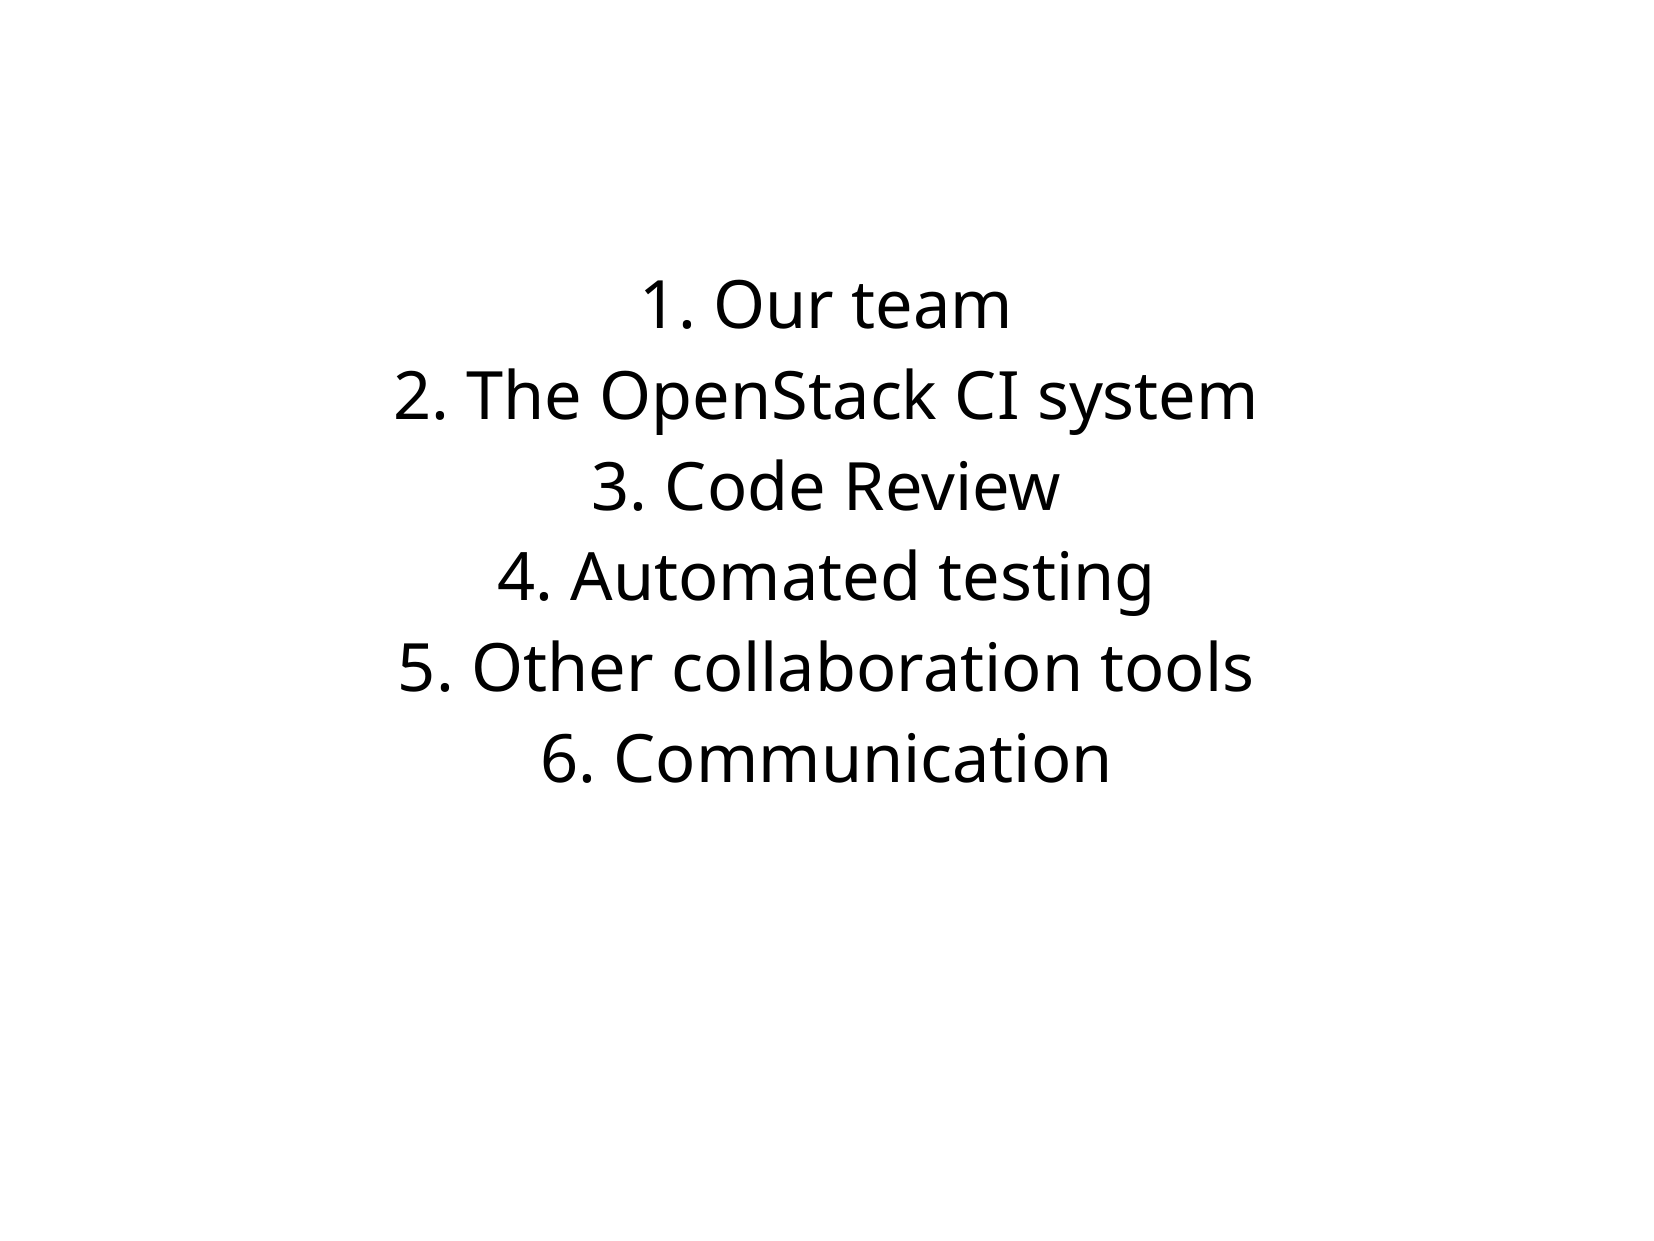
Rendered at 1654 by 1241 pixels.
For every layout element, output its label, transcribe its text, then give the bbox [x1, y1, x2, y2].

subtitle 1. Our team 2. The OpenStack CI system 3. Code Review 4. Automated testing 5. Other collaboration tools 6. Communication [82, 49, 1571, 1010]
